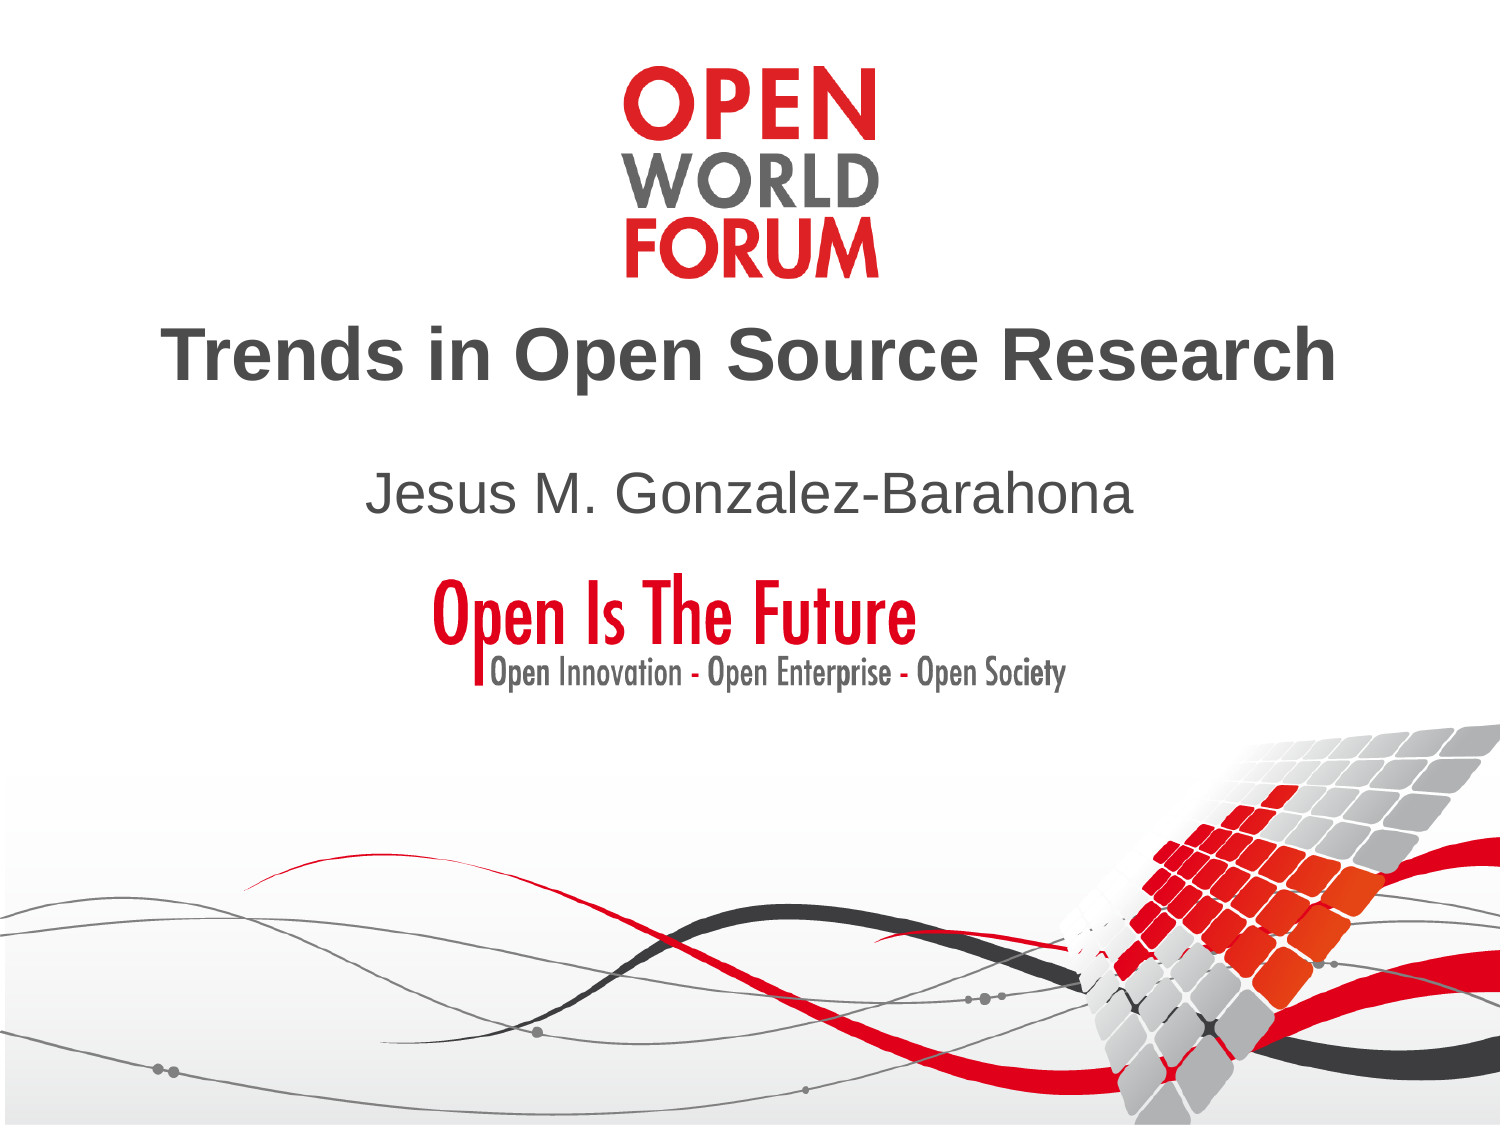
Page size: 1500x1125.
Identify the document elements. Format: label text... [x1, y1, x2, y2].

title Trends in Open Source Research Jesus M. Gonzalez-Barahona [0, 277, 1500, 562]
picture [621, 66, 879, 277]
picture [0, 573, 1500, 1125]
